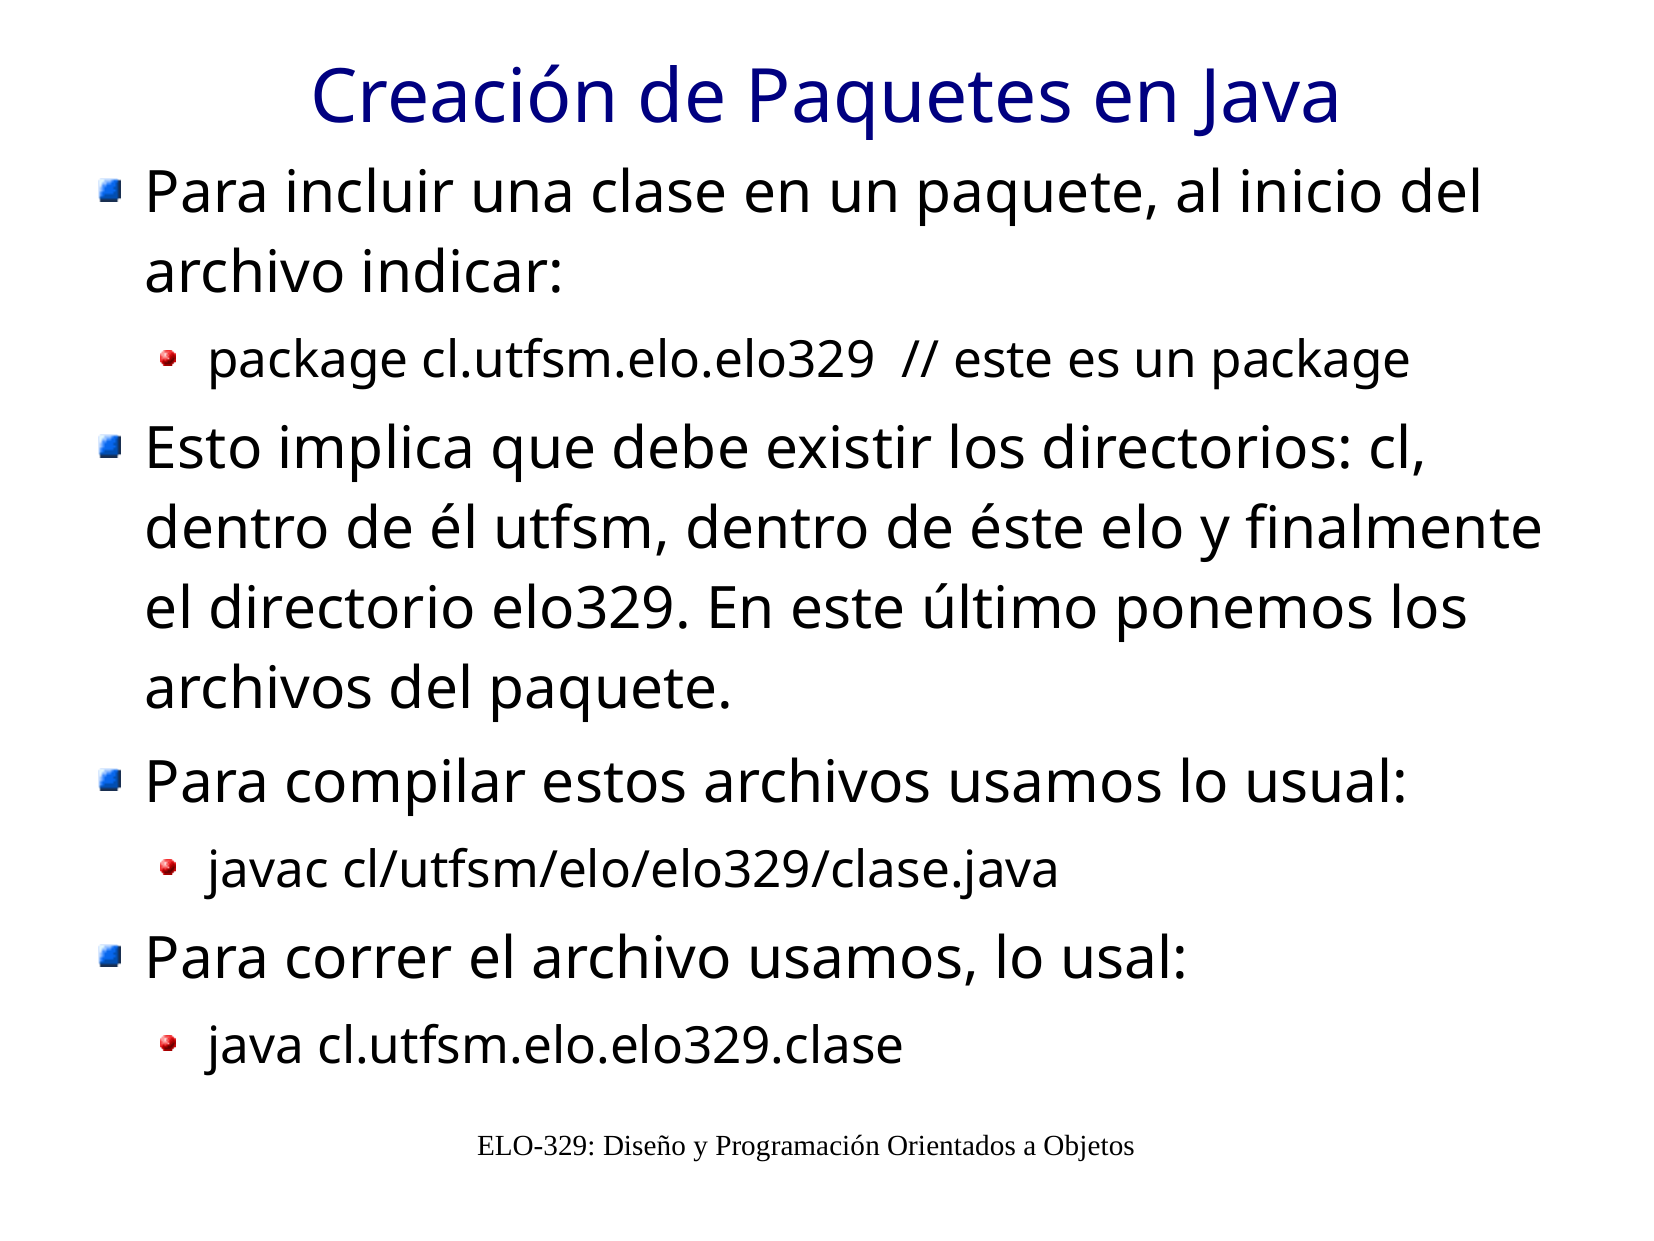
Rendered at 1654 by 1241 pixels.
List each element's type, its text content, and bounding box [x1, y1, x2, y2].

list Para incluir una clase en un paquete, al inicio del archivo indicar: package cl.utfsm.elo.elo329 // este es un package Esto implica que debe existir los directorios: cl, dentro de él utfsm, dentro de éste elo y finalmente el directorio elo329. En este último ponemos los archivos del paquete. Para compilar estos archivos usamos lo usual: javac cl/utfsm/elo/elo329/clase.java Para correr el archivo usamos, lo usal: java cl.utfsm.elo.elo329.clase [82, 150, 1571, 1088]
title Creación de Paquetes en Java [82, 43, 1571, 145]
